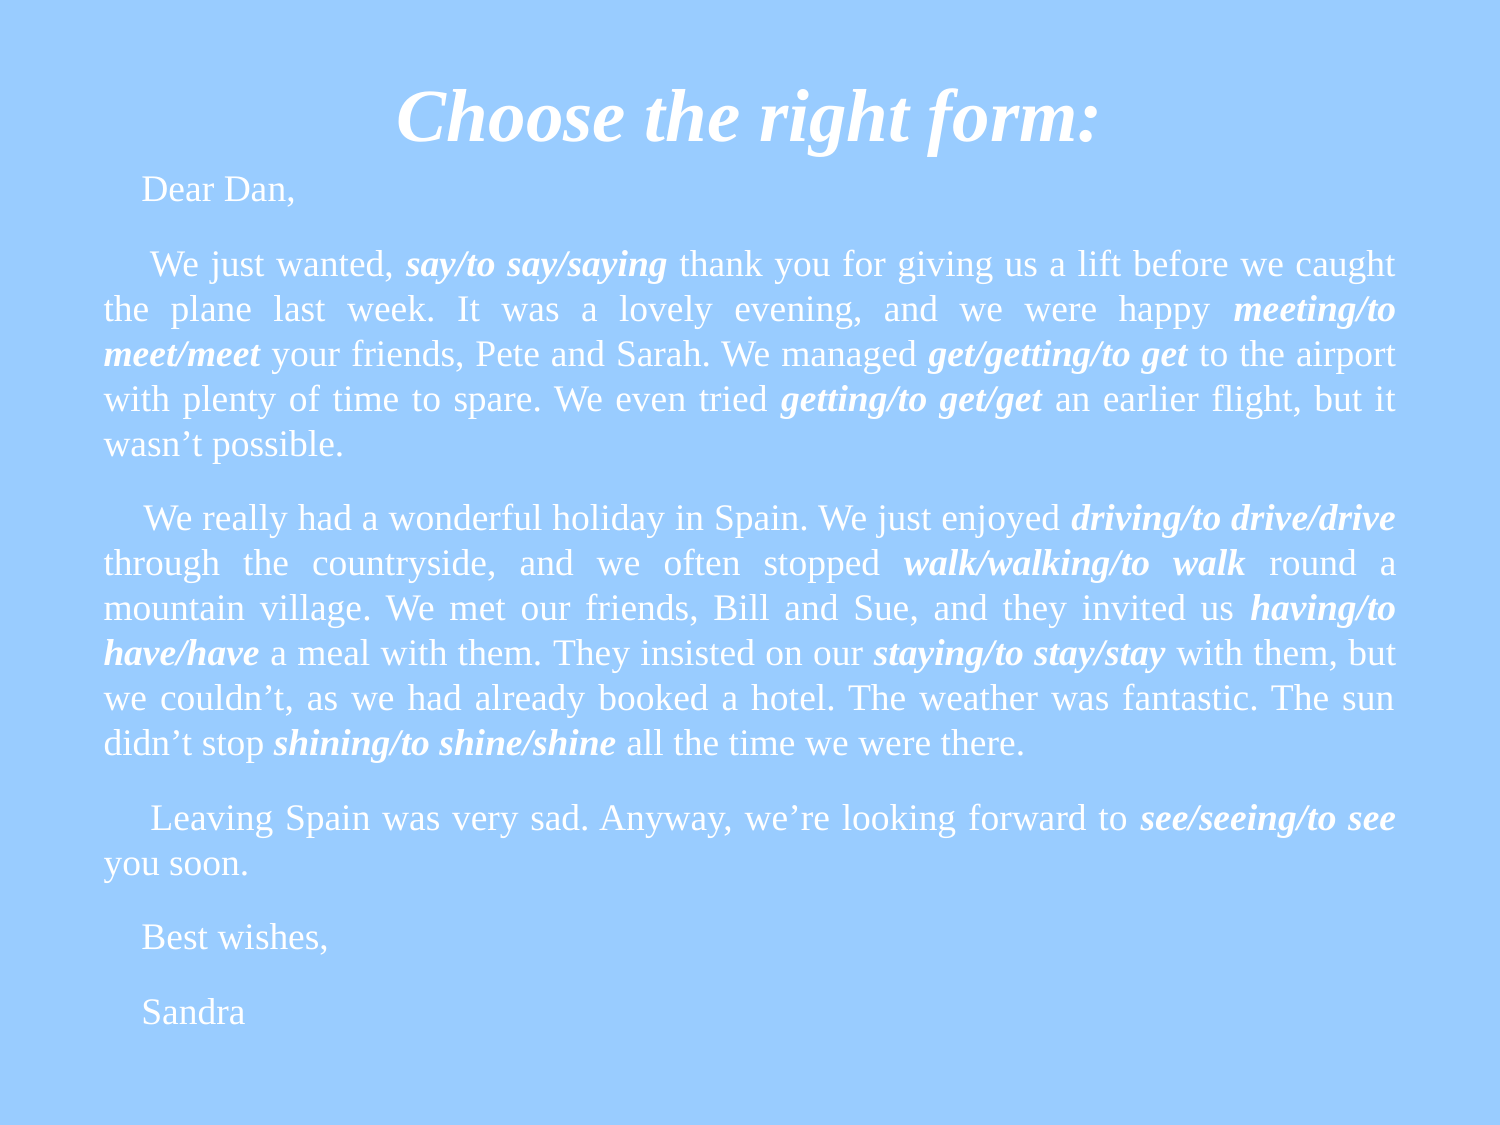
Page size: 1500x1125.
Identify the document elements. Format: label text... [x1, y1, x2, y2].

title Choose the right form: [75, 51, 1425, 263]
list Dear Dan, We just wanted, say/to say/saying thank you for giving us a lift before we caught the plane last week. It was a lovely evening, and we were happy meeting/to meet/meet your friends, Pete and Sarah. We managed get/getting/to get to the airport with plenty of time to spare. We even tried getting/to get/get an earlier flight, but it wasn’t possible. We really had a wonderful holiday in Spain. We just enjoyed driving/to drive/drive through the countryside, and we often stopped walk/walking/to walk round a mountain village. We met our friends, Bill and Sue, and they invited us having/to have/have a meal with them. They insisted on our staying/to stay/stay with them, but we couldn’t, as we had already booked a hotel. The weather was fantastic. The sun didn’t stop shining/to shine/shine all the time we were there. Leaving Spain was very sad. Anyway, we’re looking forward to see/seeing/to see you soon. Best wishes, Sandra [88, 149, 1412, 1040]
